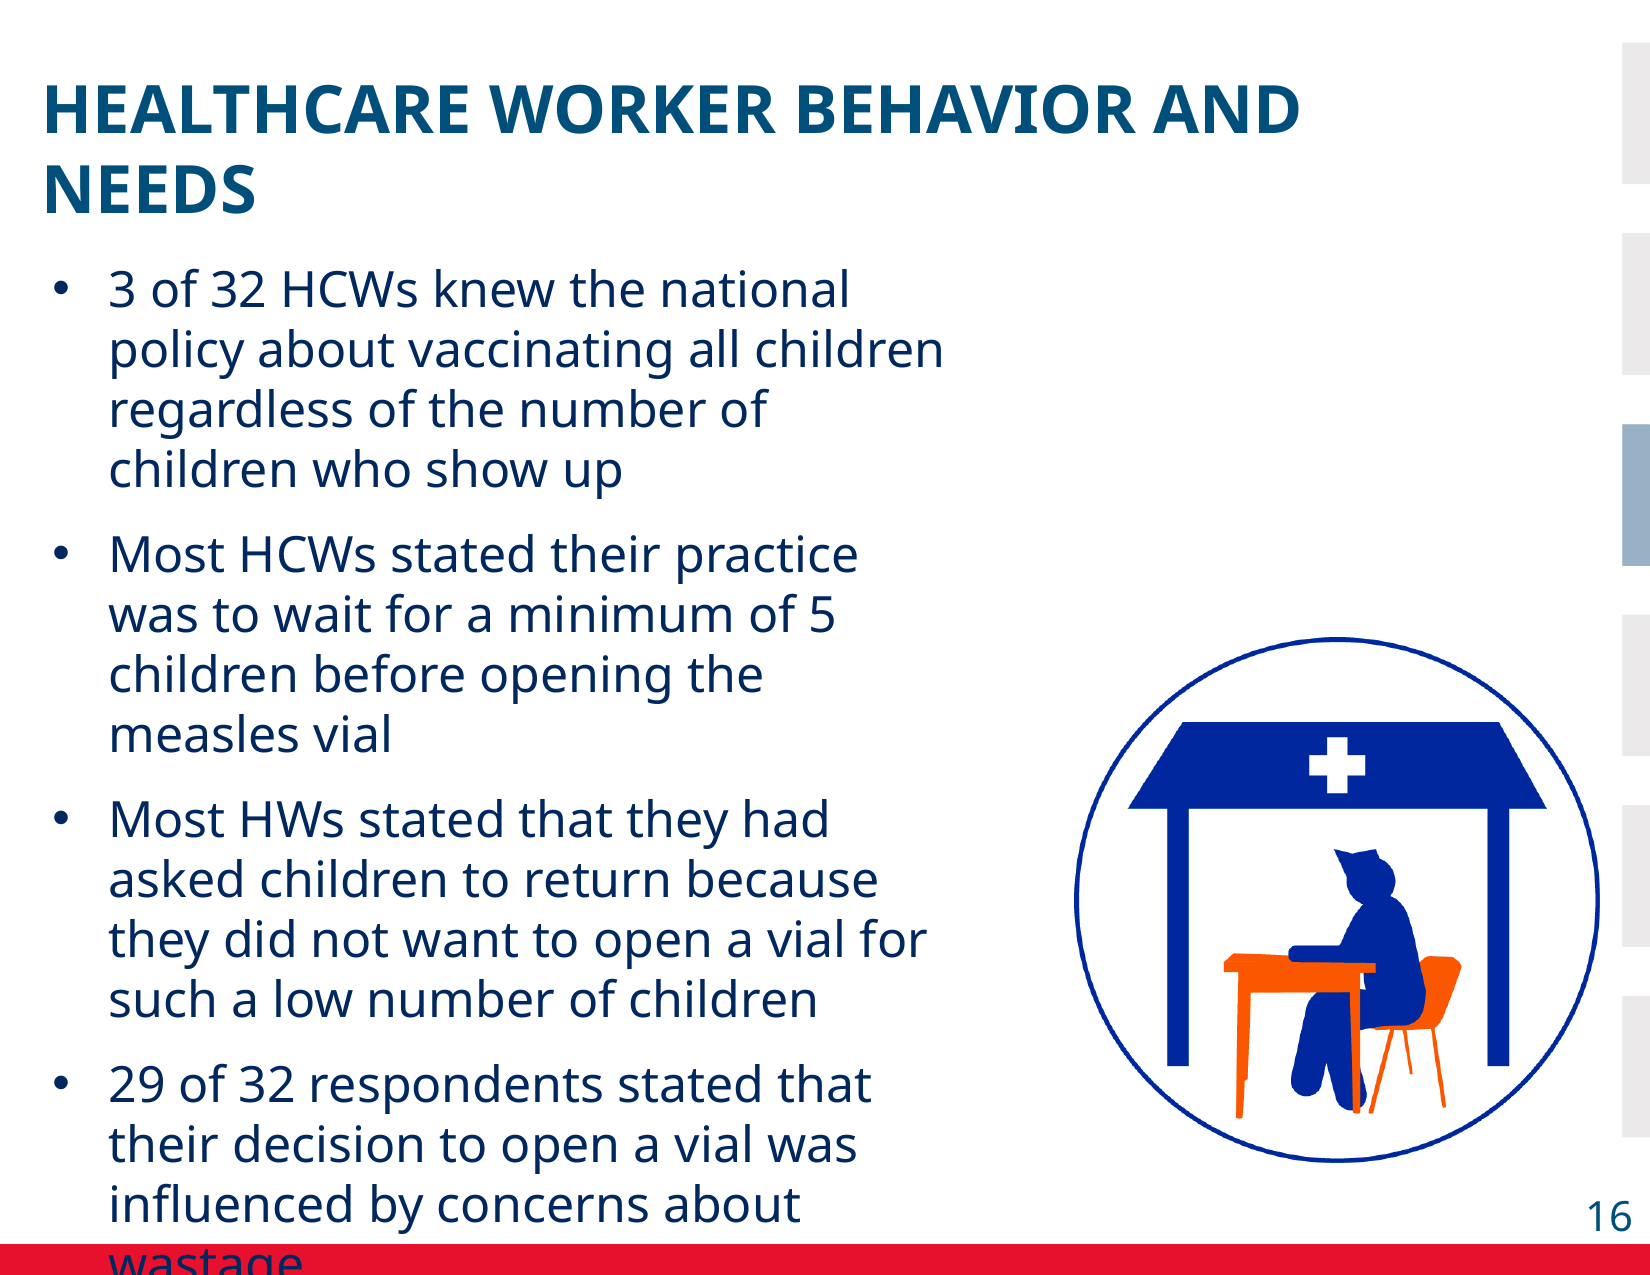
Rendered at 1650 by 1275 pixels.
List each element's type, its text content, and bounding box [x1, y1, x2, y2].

text_box 3 of 32 HCWs knew the national policy about vaccinating all children regardless of the number of children who show up Most HCWs stated their practice was to wait for a minimum of 5 children before opening the measles vial Most HWs stated that they had asked children to return because they did not want to open a vial for such a low number of children 29 of 32 respondents stated that their decision to open a vial was influenced by concerns about wastage [37, 249, 975, 1275]
title HEALTHCARE WORKER BEHAVIOR AND NEEDS [24, 53, 1375, 241]
text_box <number> [1265, 1181, 1650, 1250]
picture [1074, 637, 1600, 1163]
